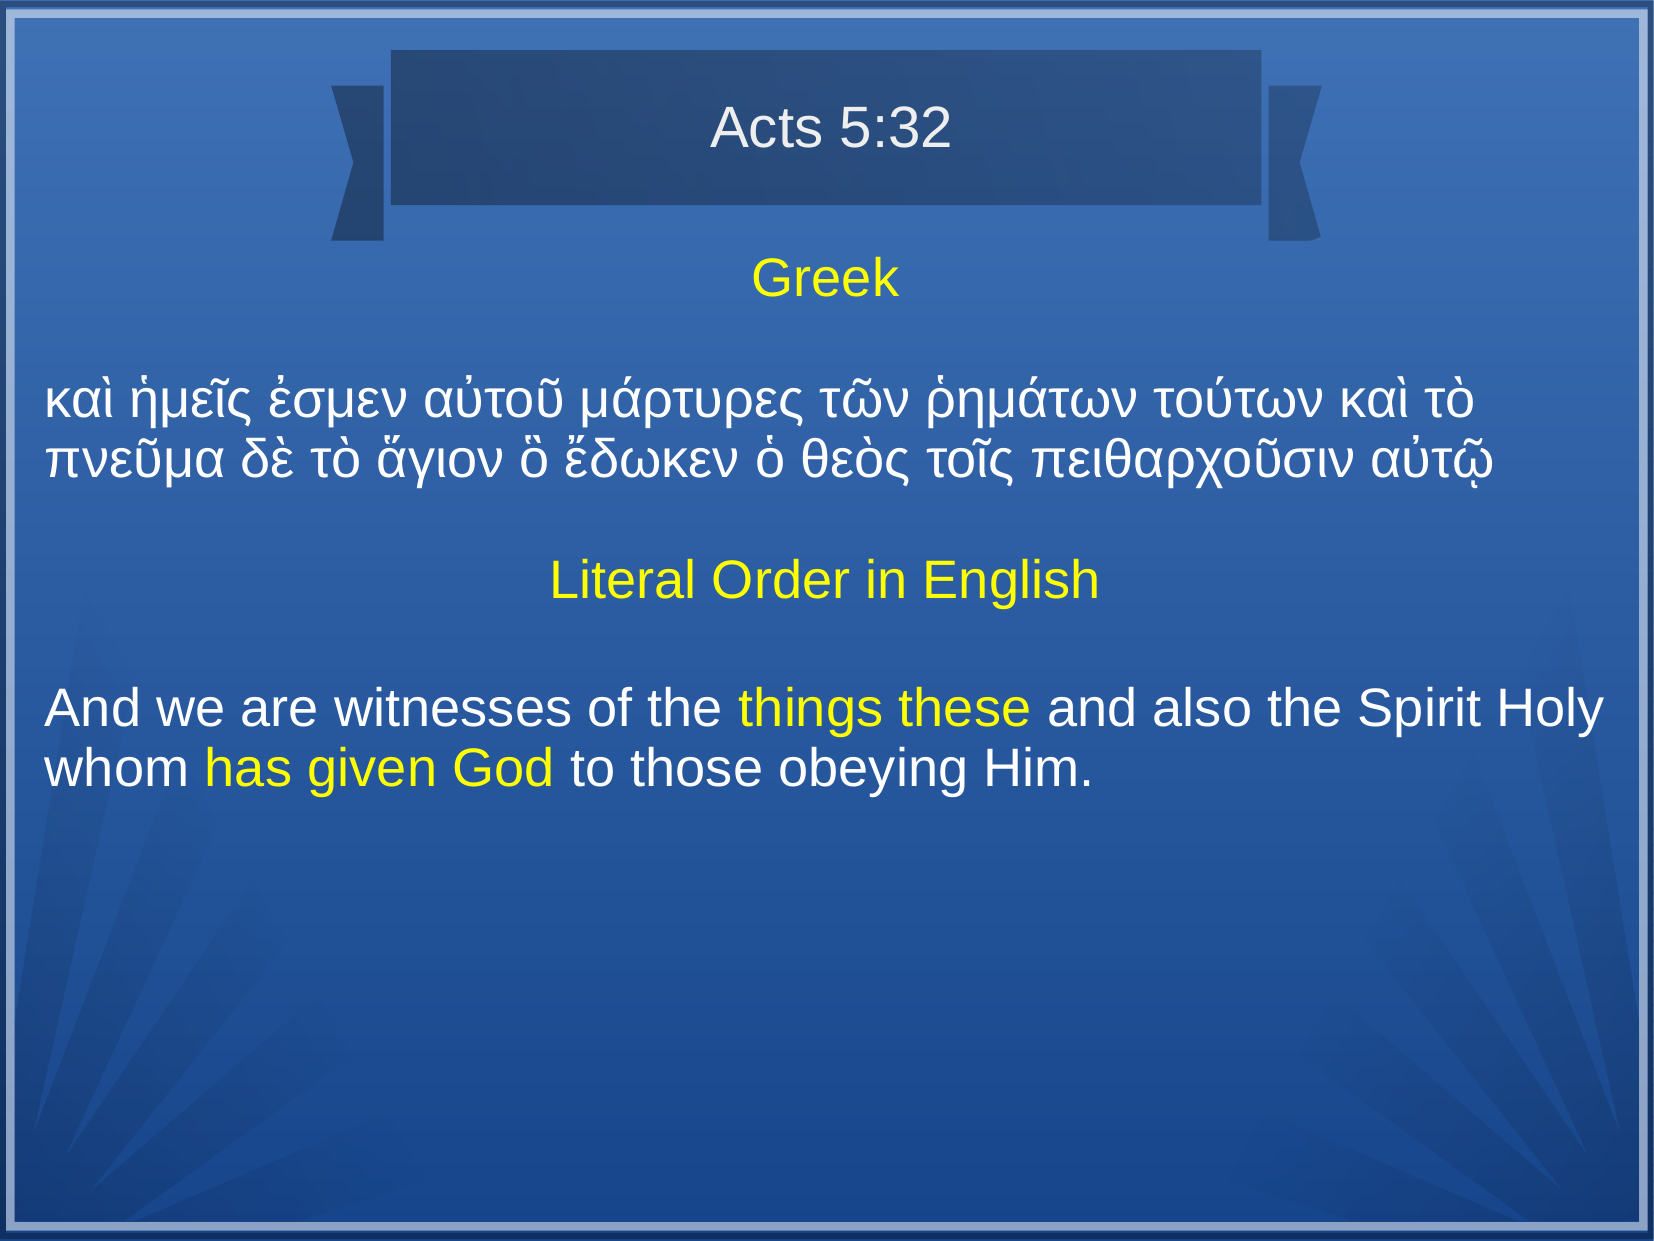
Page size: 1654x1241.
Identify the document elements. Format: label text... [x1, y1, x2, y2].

text_box Acts 5:32 [576, 73, 1087, 182]
text_box Greek καὶ ἡμεῖς ἐσμεν αὐτοῦ μάρτυρες τῶν ῥημάτων τούτων καὶ τὸ πνεῦμα δὲ τὸ ἅγιον ὃ ἔδωκεν ὁ θεὸς τοῖς πειθαρχοῦσιν αὐτῷ Literal Order in English And we are witnesses of the things these and also the Spirit Holy whom has given God to those obeying Him. [30, 240, 1621, 1241]
